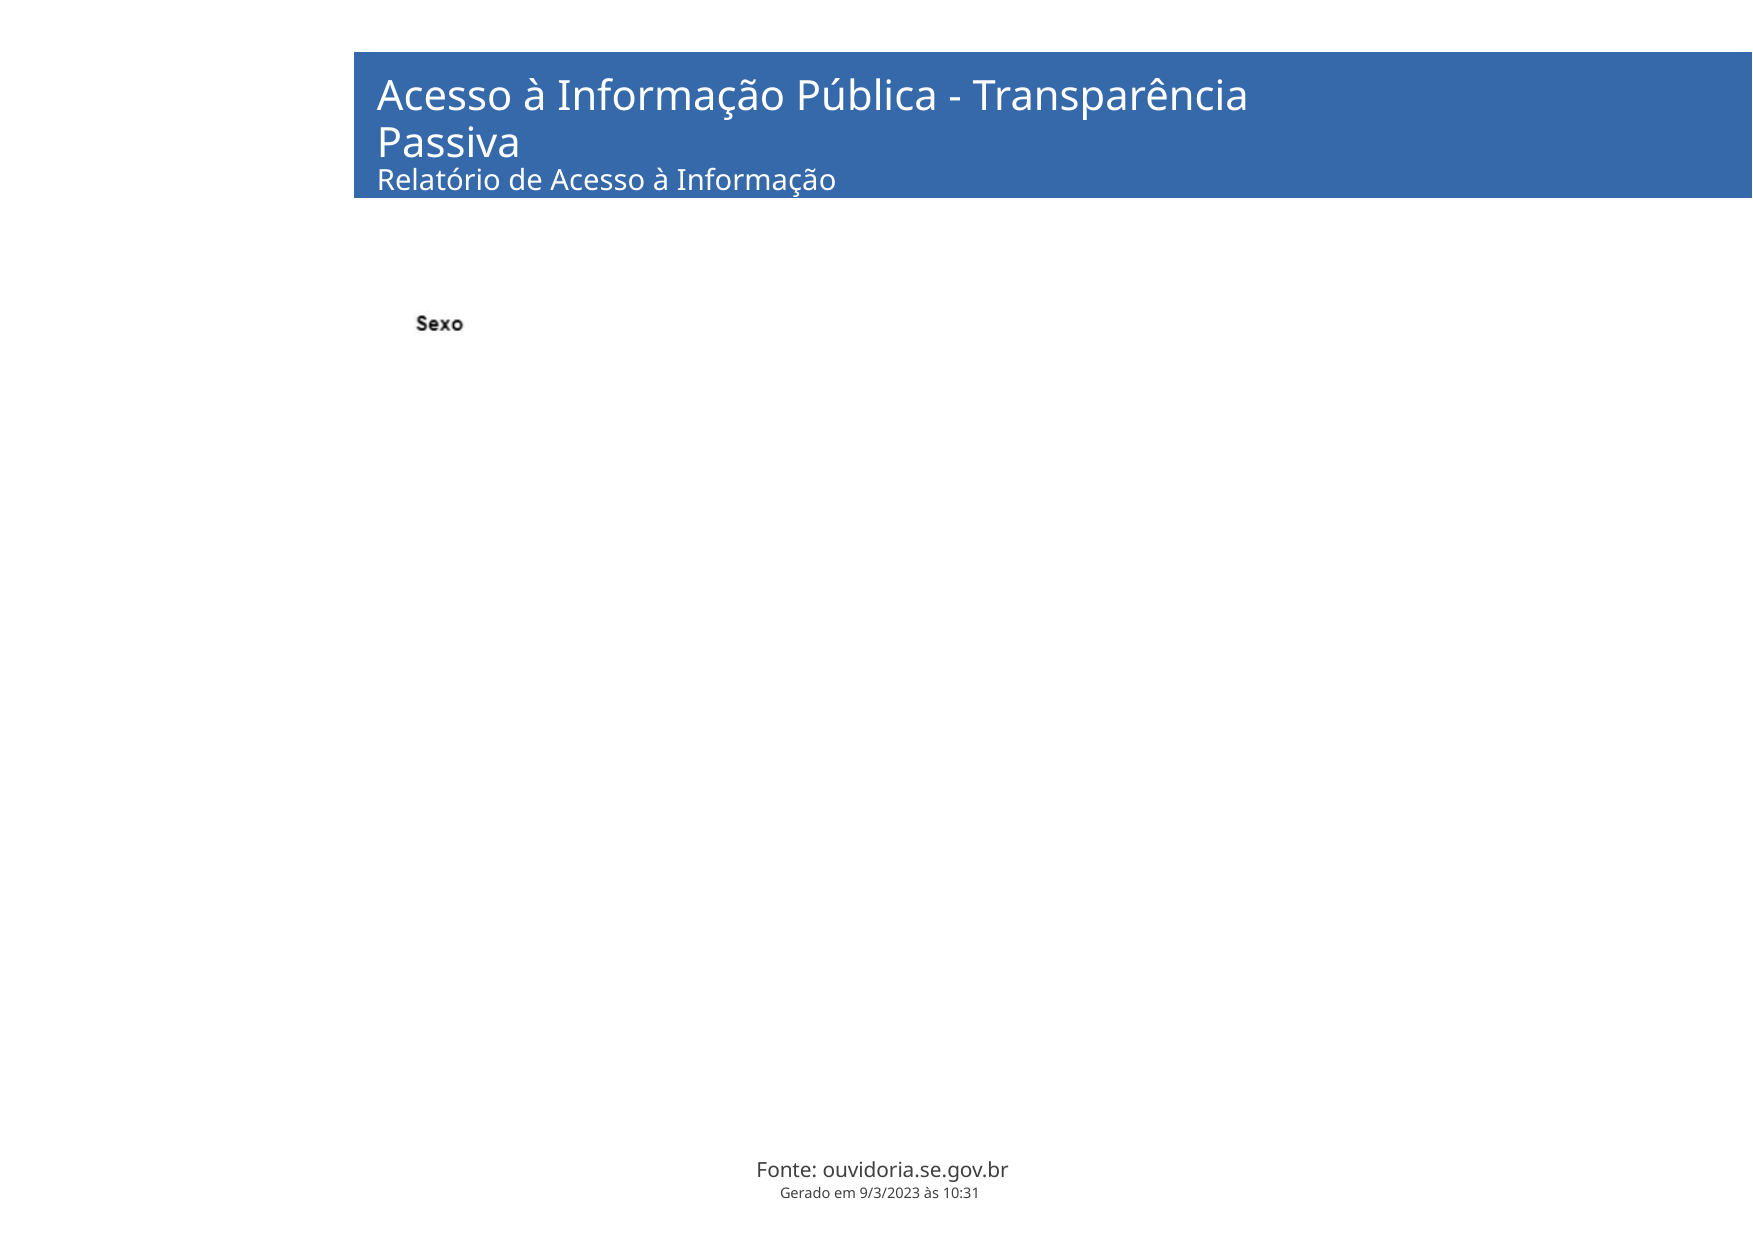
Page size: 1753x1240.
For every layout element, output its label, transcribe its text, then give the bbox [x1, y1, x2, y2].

text_box Gerado em 9/3/2023 às 10:31 [780, 1184, 999, 1202]
text_box [354, 52, 1752, 198]
text_box [155, 211, 1599, 1028]
text_box Acesso à Informação Pública - Transparência Passiva Relatório de Acesso à Informação SETURJaneiro a Janeiro de 2023 [376, 72, 1403, 228]
text_box Fonte: ouvidoria.se.gov.br [756, 1158, 1023, 1182]
